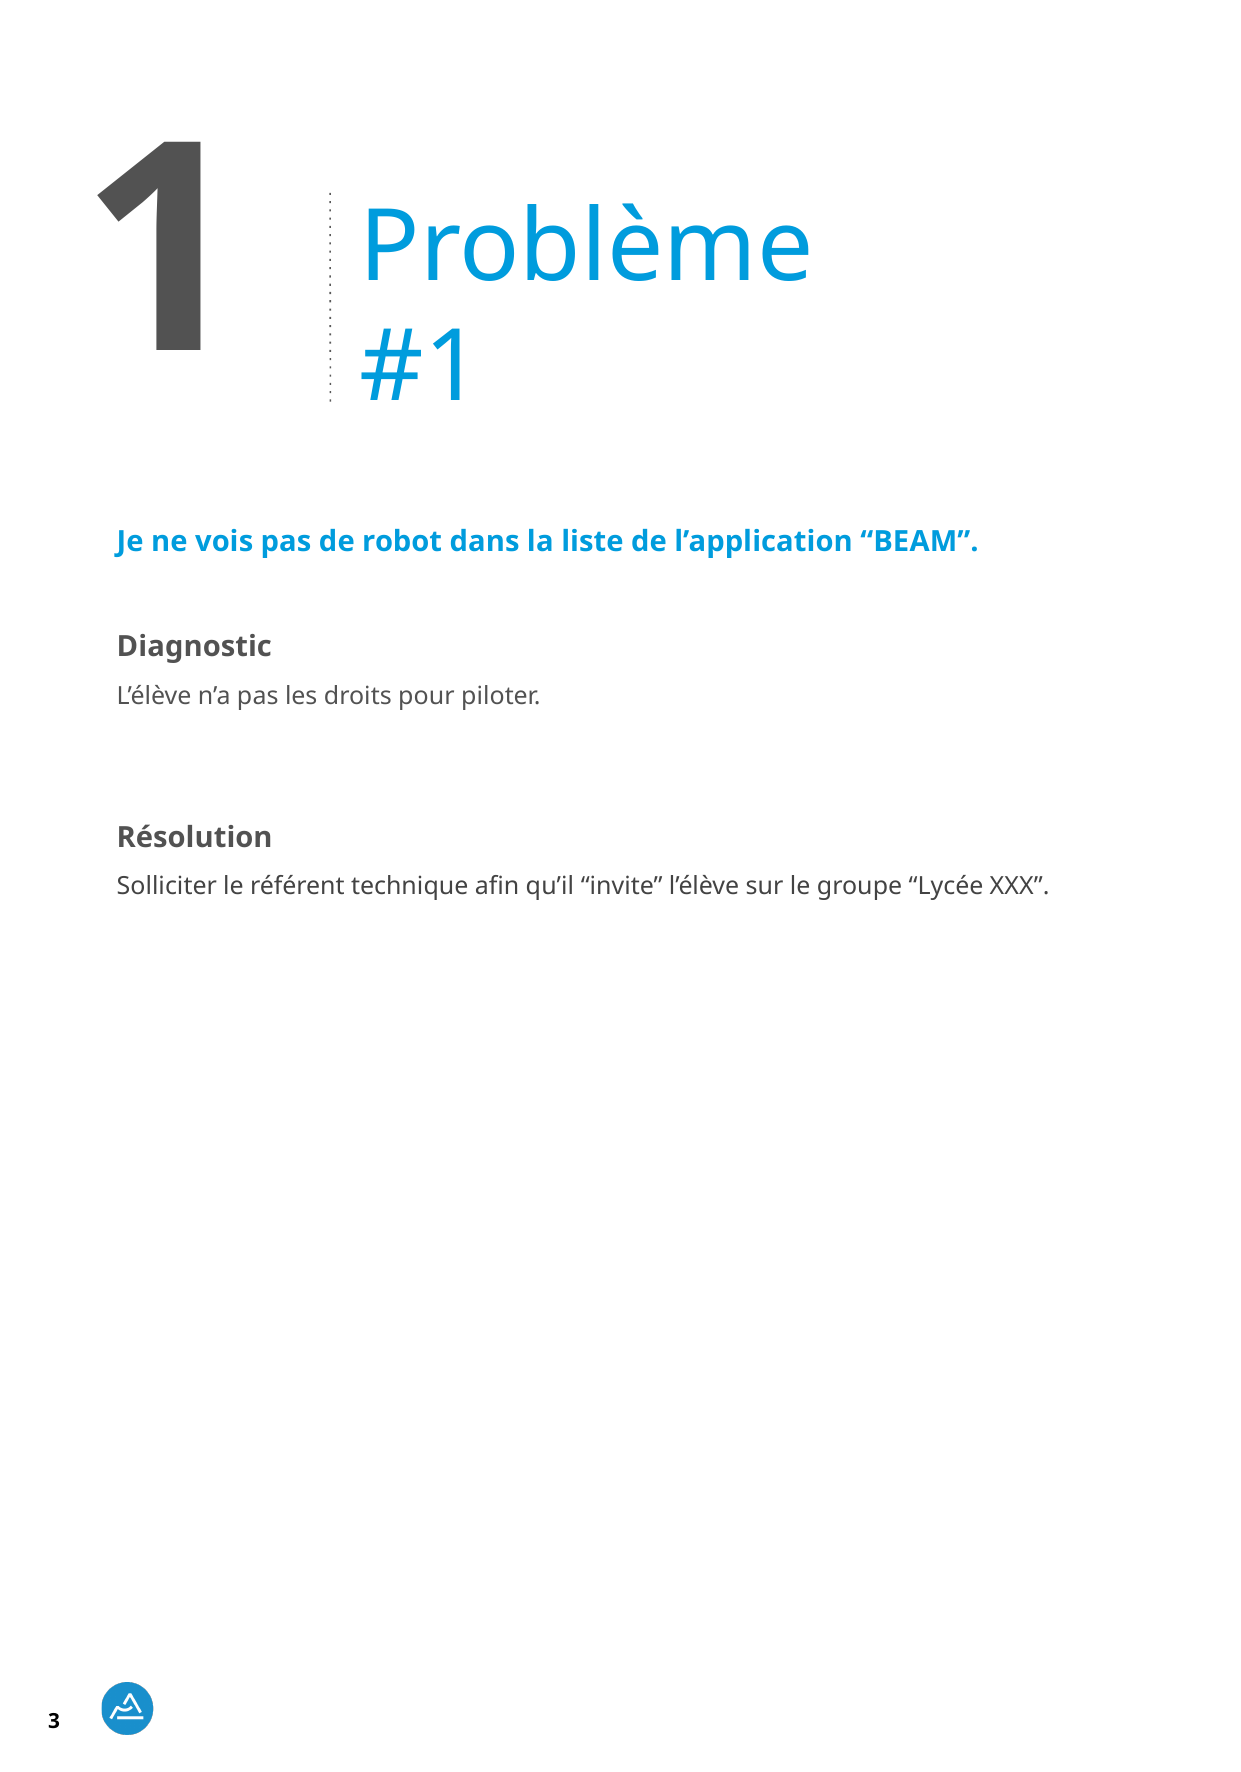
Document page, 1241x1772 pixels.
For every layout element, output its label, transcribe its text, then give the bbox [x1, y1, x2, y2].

text_box Problème #1 [344, 165, 1149, 472]
text_box 1 [65, 43, 372, 373]
text_box 3 [8, 1670, 75, 1748]
picture [101, 1682, 161, 1735]
text_box Je ne vois pas de robot dans la liste de l’application “BEAM”. Diagnostic L’élève n’a pas les droits pour piloter. Résolution Solliciter le référent technique afin qu’il “invite” l’élève sur le groupe “Lycée XXX”. [101, 501, 1129, 1604]
